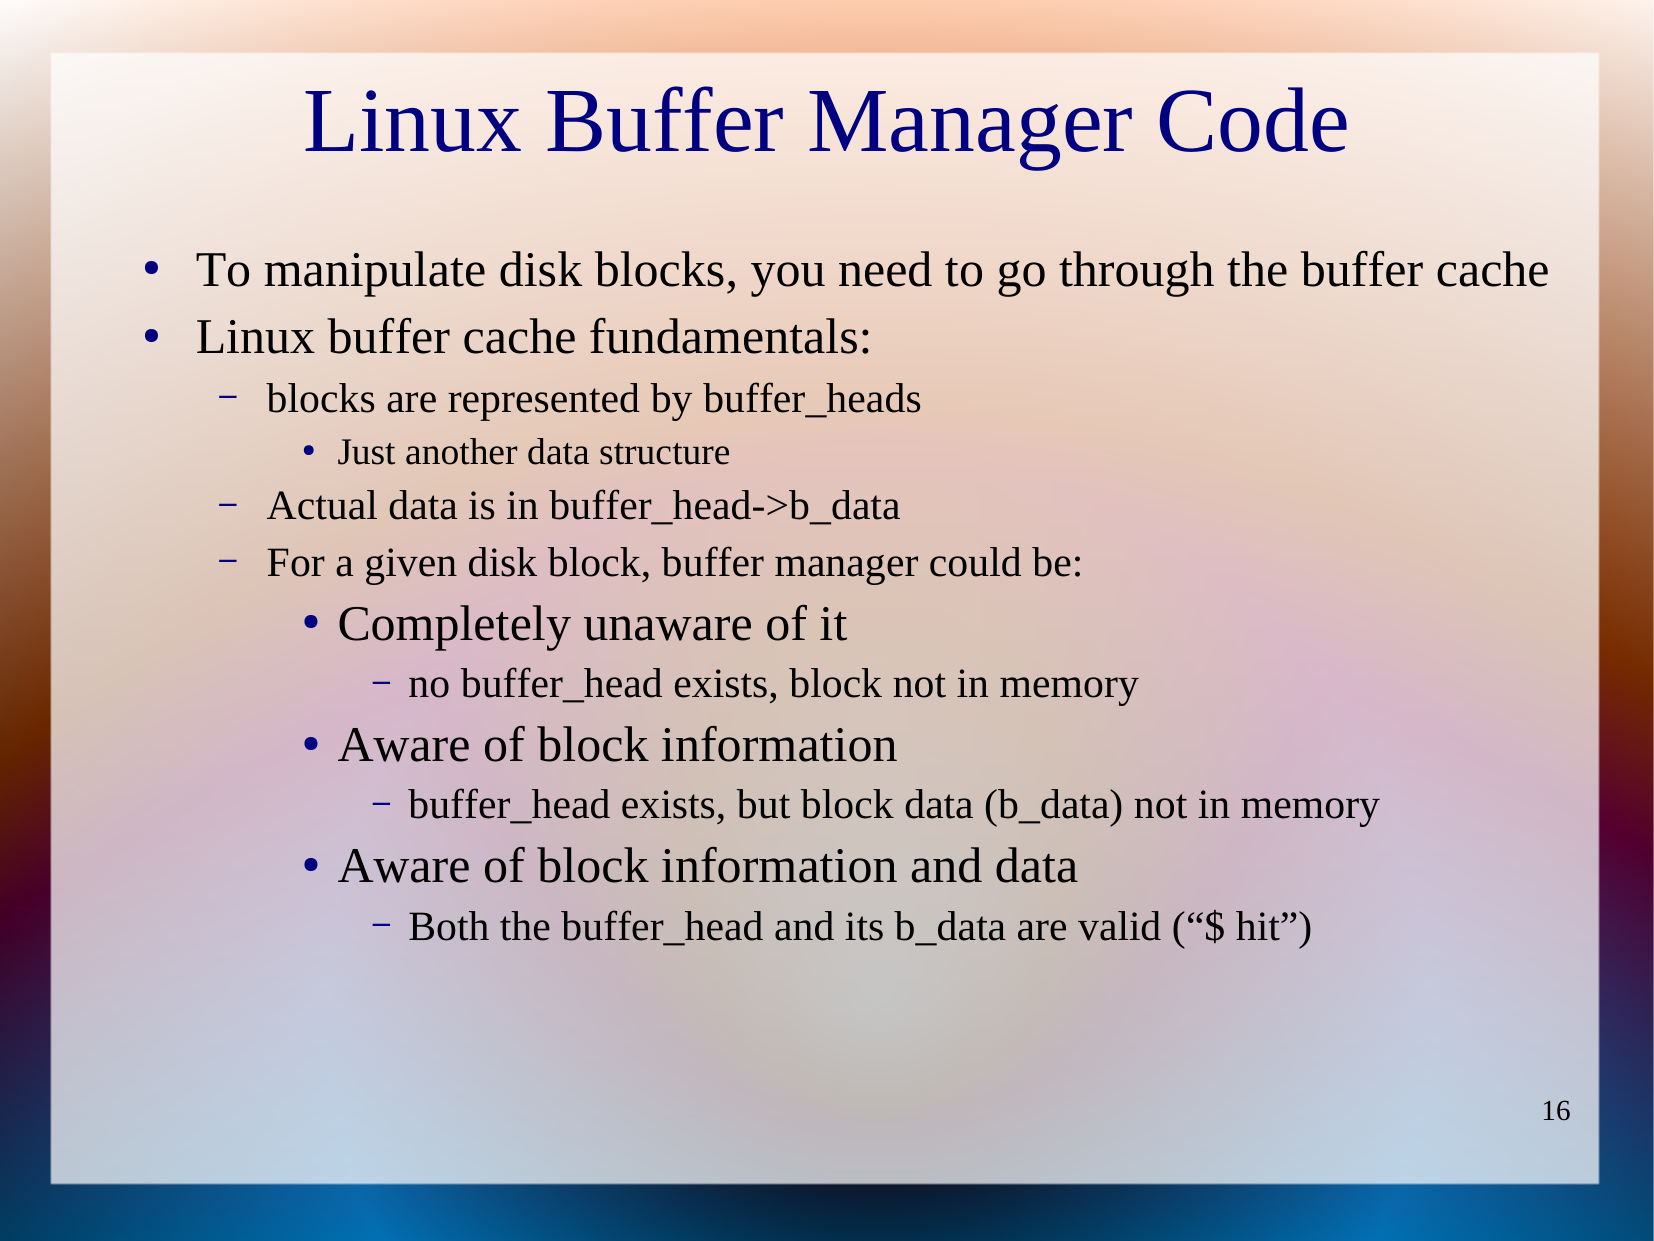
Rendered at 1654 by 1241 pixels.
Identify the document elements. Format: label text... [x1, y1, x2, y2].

title Linux Buffer Manager Code [37, 38, 1618, 180]
picture [0, 0, 1654, 1241]
list To manipulate disk blocks, you need to go through the buffer cache Linux buffer cache fundamentals: blocks are represented by buffer_heads Just another data structure Actual data is in buffer_head->b_data For a given disk block, buffer manager could be: Completely unaware of it no buffer_head exists, block not in memory Aware of block information buffer_head exists, but block data (b_data) not in memory Aware of block information and data Both the buffer_head and its b_data are valid (“$ hit”) [110, 234, 1620, 1241]
